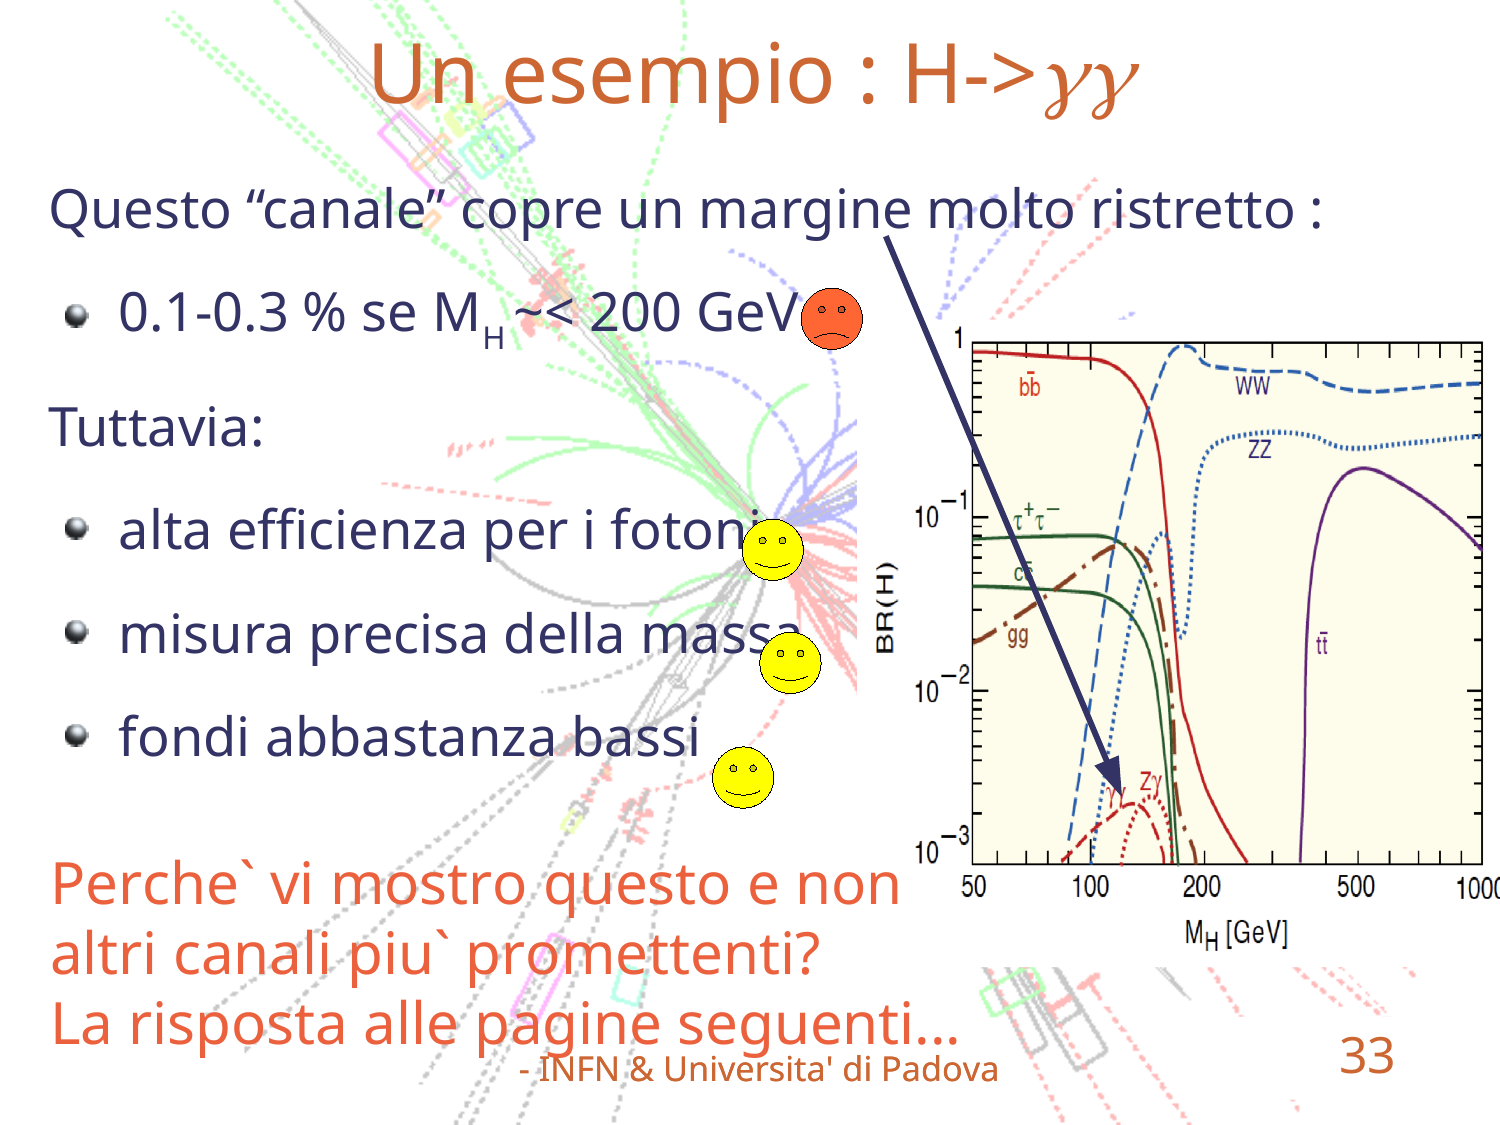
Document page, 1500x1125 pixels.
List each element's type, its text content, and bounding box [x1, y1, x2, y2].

title Un esempio : H->gg [37, 7, 1463, 137]
text_box [801, 288, 863, 350]
picture [0, 0, 1500, 1125]
text_box [712, 746, 774, 809]
text_box [742, 519, 804, 581]
list Questo “canale” copre un margine molto ristretto : 0.1-0.3 % se MH ~< 200 GeV Tuttavia: alta efficienza per i fotoni misura precisa della massa fondi abbastanza bassi [48, 170, 1399, 1006]
text_box Perche` vi mostro questo e non altri canali piu` promettenti? La risposta alle pagine seguenti... [35, 838, 1010, 1064]
text_box [759, 632, 822, 694]
